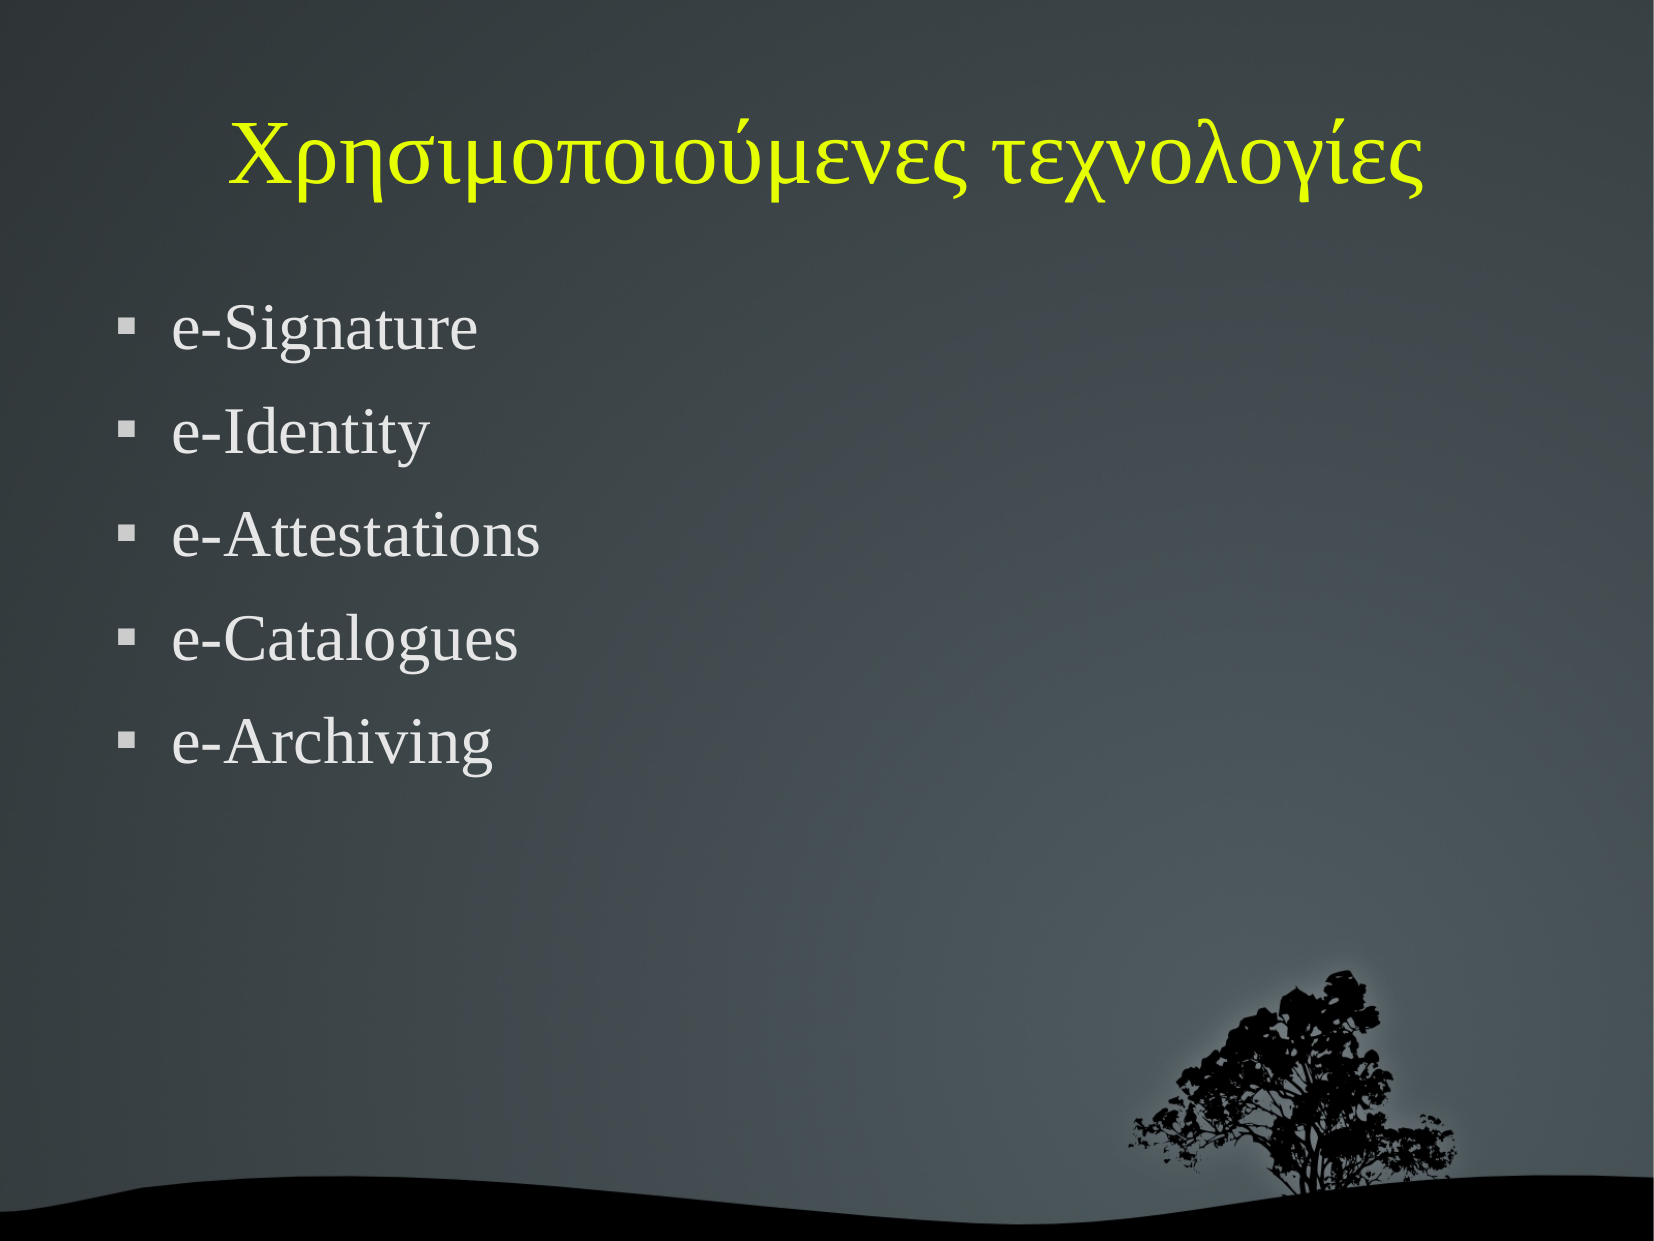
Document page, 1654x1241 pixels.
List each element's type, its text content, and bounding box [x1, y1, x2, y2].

picture [0, 0, 1654, 1241]
title Χρησιμοποιούμενες τεχνολογίες [82, 56, 1571, 250]
list e-Signature e-Identity e-Attestations e-Catalogues e-Archiving [82, 290, 1571, 1094]
